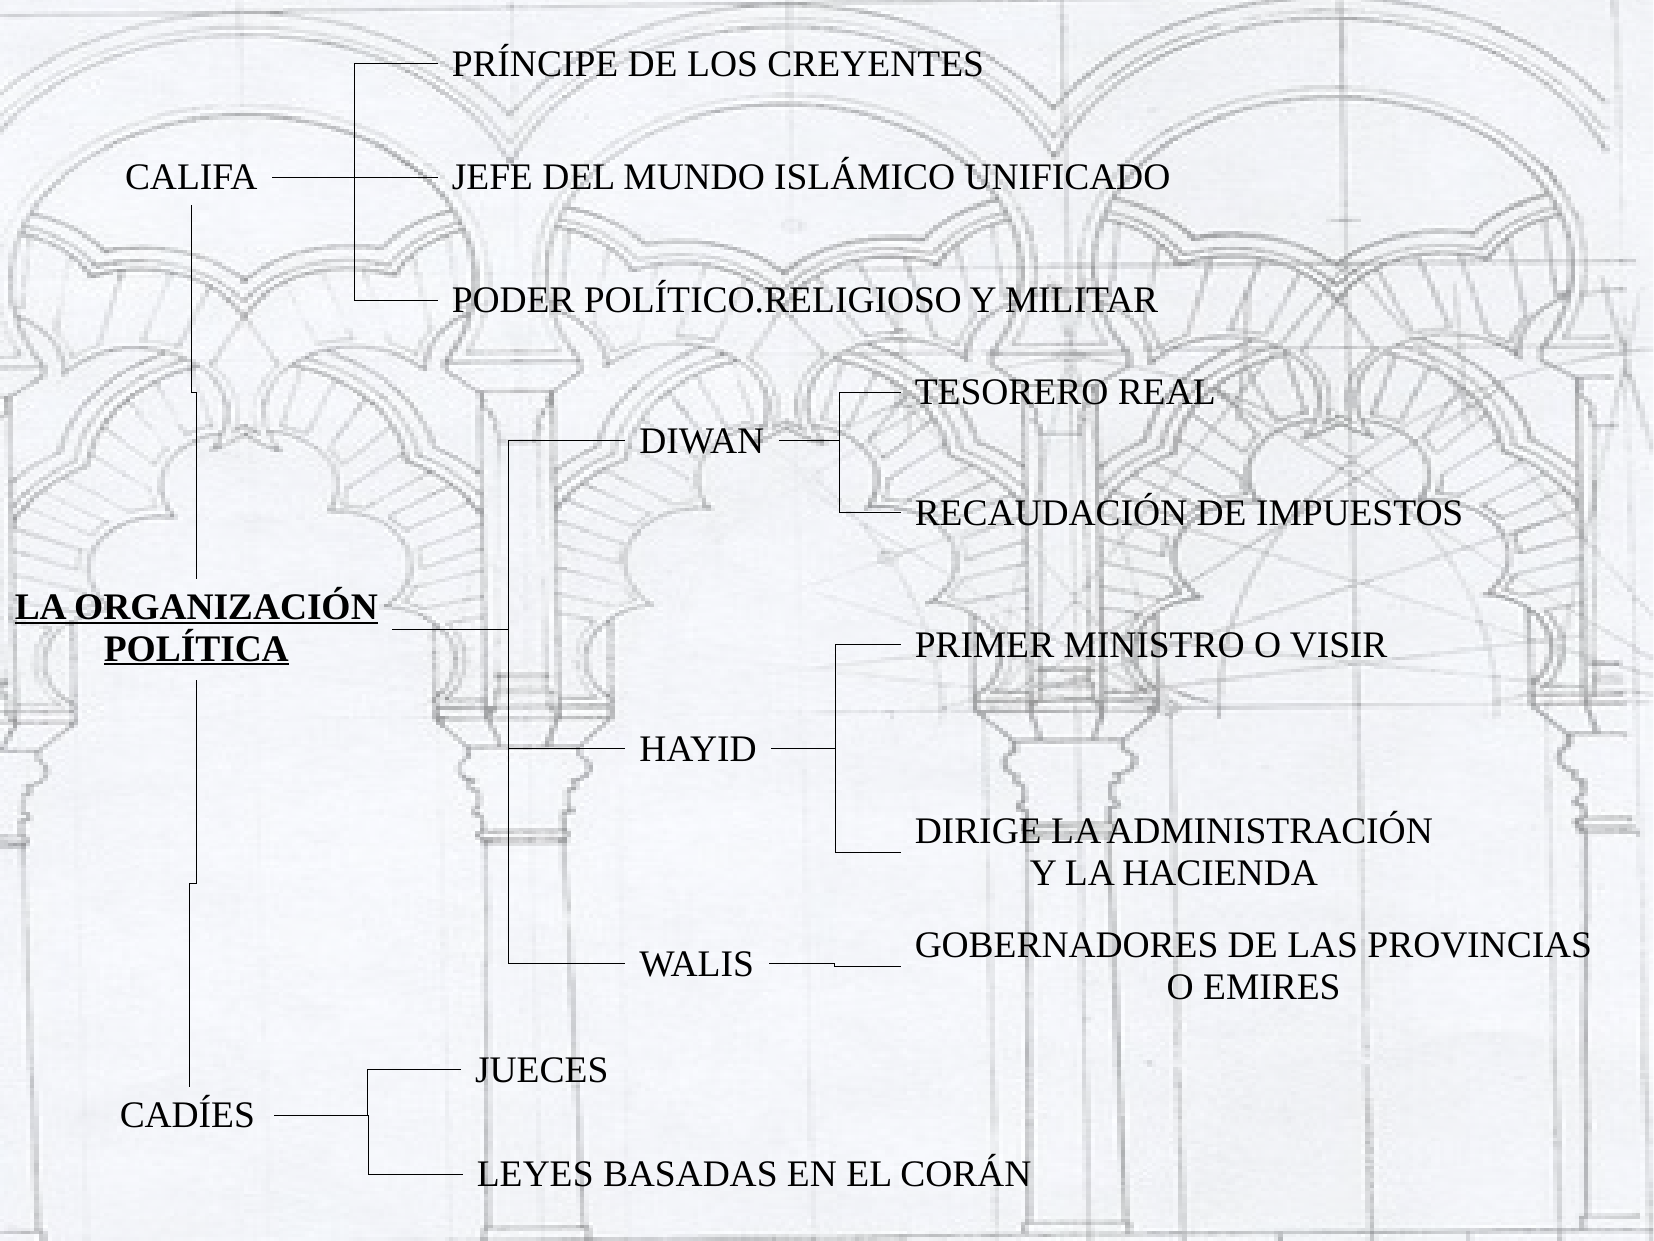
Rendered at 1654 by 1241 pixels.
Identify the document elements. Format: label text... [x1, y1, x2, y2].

text_box TESORERO REAL [900, 363, 1249, 421]
text_box CALIFA [110, 148, 273, 206]
text_box LEYES BASADAS EN EL CORÁN [462, 1145, 1063, 1203]
text_box CADÍES [105, 1086, 275, 1144]
text_box RECAUDACIÓN DE IMPUESTOS [900, 484, 1500, 542]
text_box PRIMER MINISTRO O VISIR [900, 616, 1418, 674]
text_box HAYID [624, 720, 772, 778]
picture [0, 0, 1654, 1241]
text_box JUECES [460, 1041, 638, 1099]
text_box DIRIGE LA ADMINISTRACIÓN Y LA HACIENDA [900, 803, 1449, 903]
text_box PRÍNCIPE DE LOS CREYENTES [437, 35, 1032, 93]
text_box PODER POLÍTICO.RELIGIOSO Y MILITAR [437, 271, 1193, 329]
text_box JEFE DEL MUNDO ISLÁMICO UNIFICADO [437, 148, 1199, 206]
text_box GOBERNADORES DE LAS PROVINCIAS O EMIRES [900, 916, 1636, 1016]
text_box LA ORGANIZACIÓN POLÍTICA [0, 578, 393, 681]
text_box DIWAN [624, 412, 780, 470]
text_box WALIS [624, 935, 770, 993]
